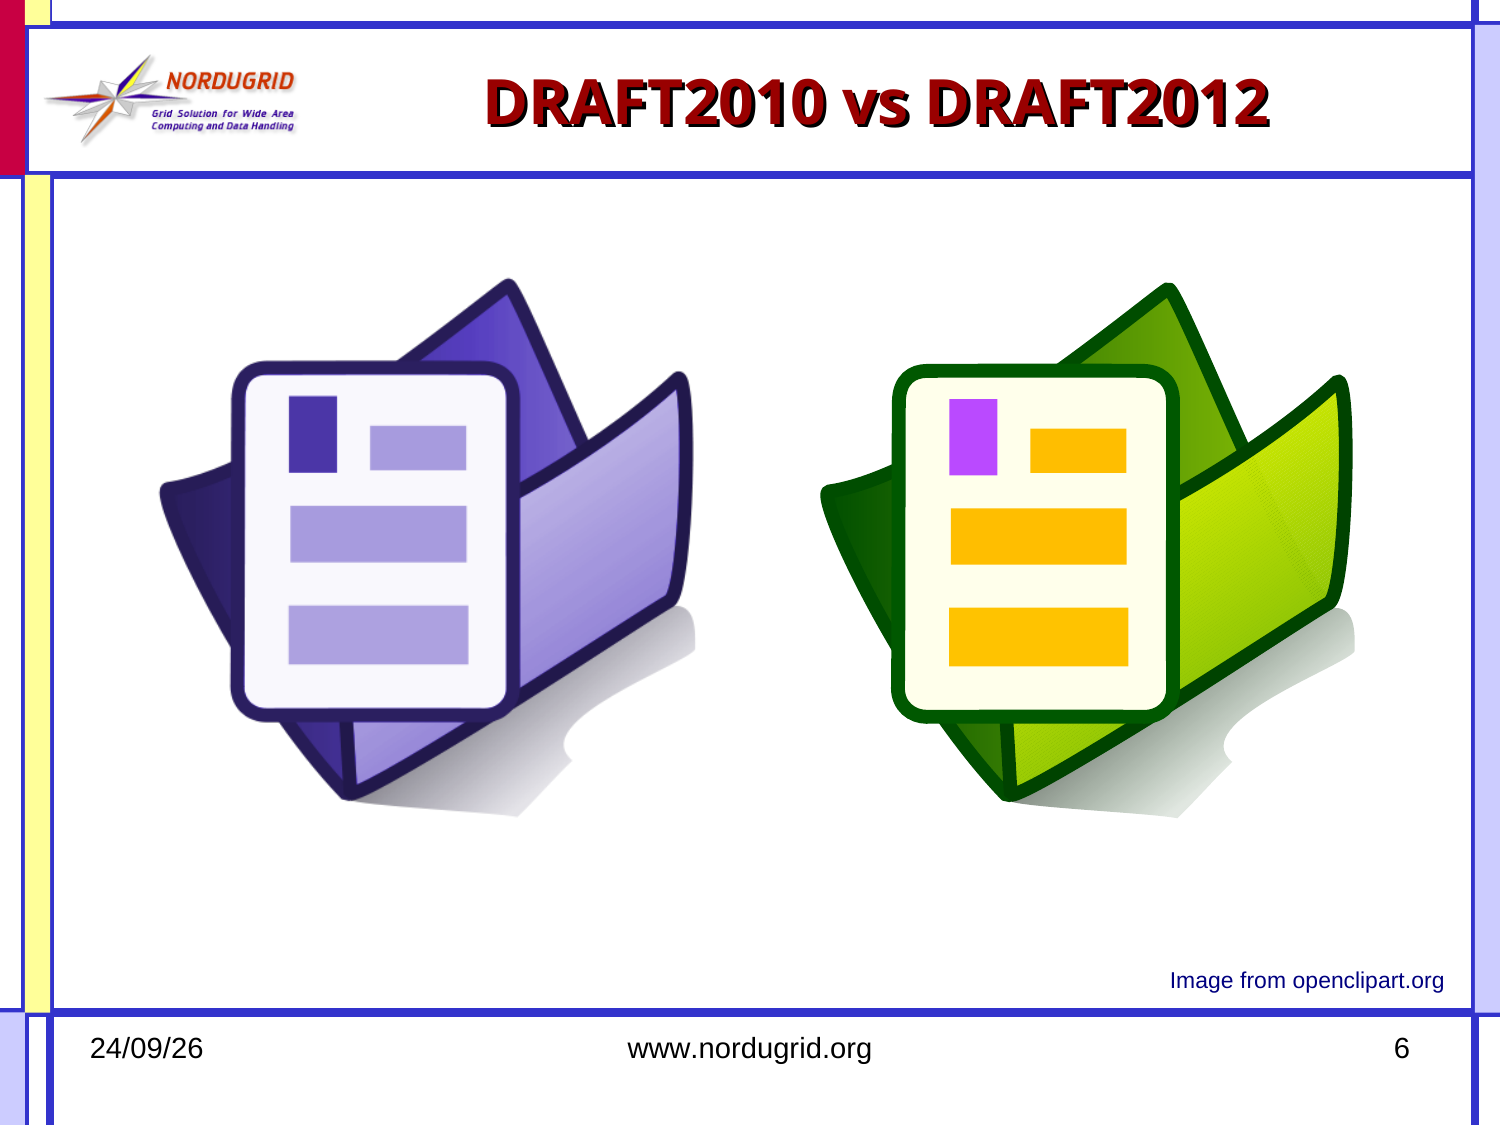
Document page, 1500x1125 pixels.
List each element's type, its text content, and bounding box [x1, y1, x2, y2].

picture [810, 271, 1364, 826]
title DRAFT2010 vs DRAFT2012 [324, 17, 1428, 183]
picture [150, 269, 704, 824]
picture [40, 49, 301, 148]
text_box Image from openclipart.org [1155, 960, 1471, 1001]
